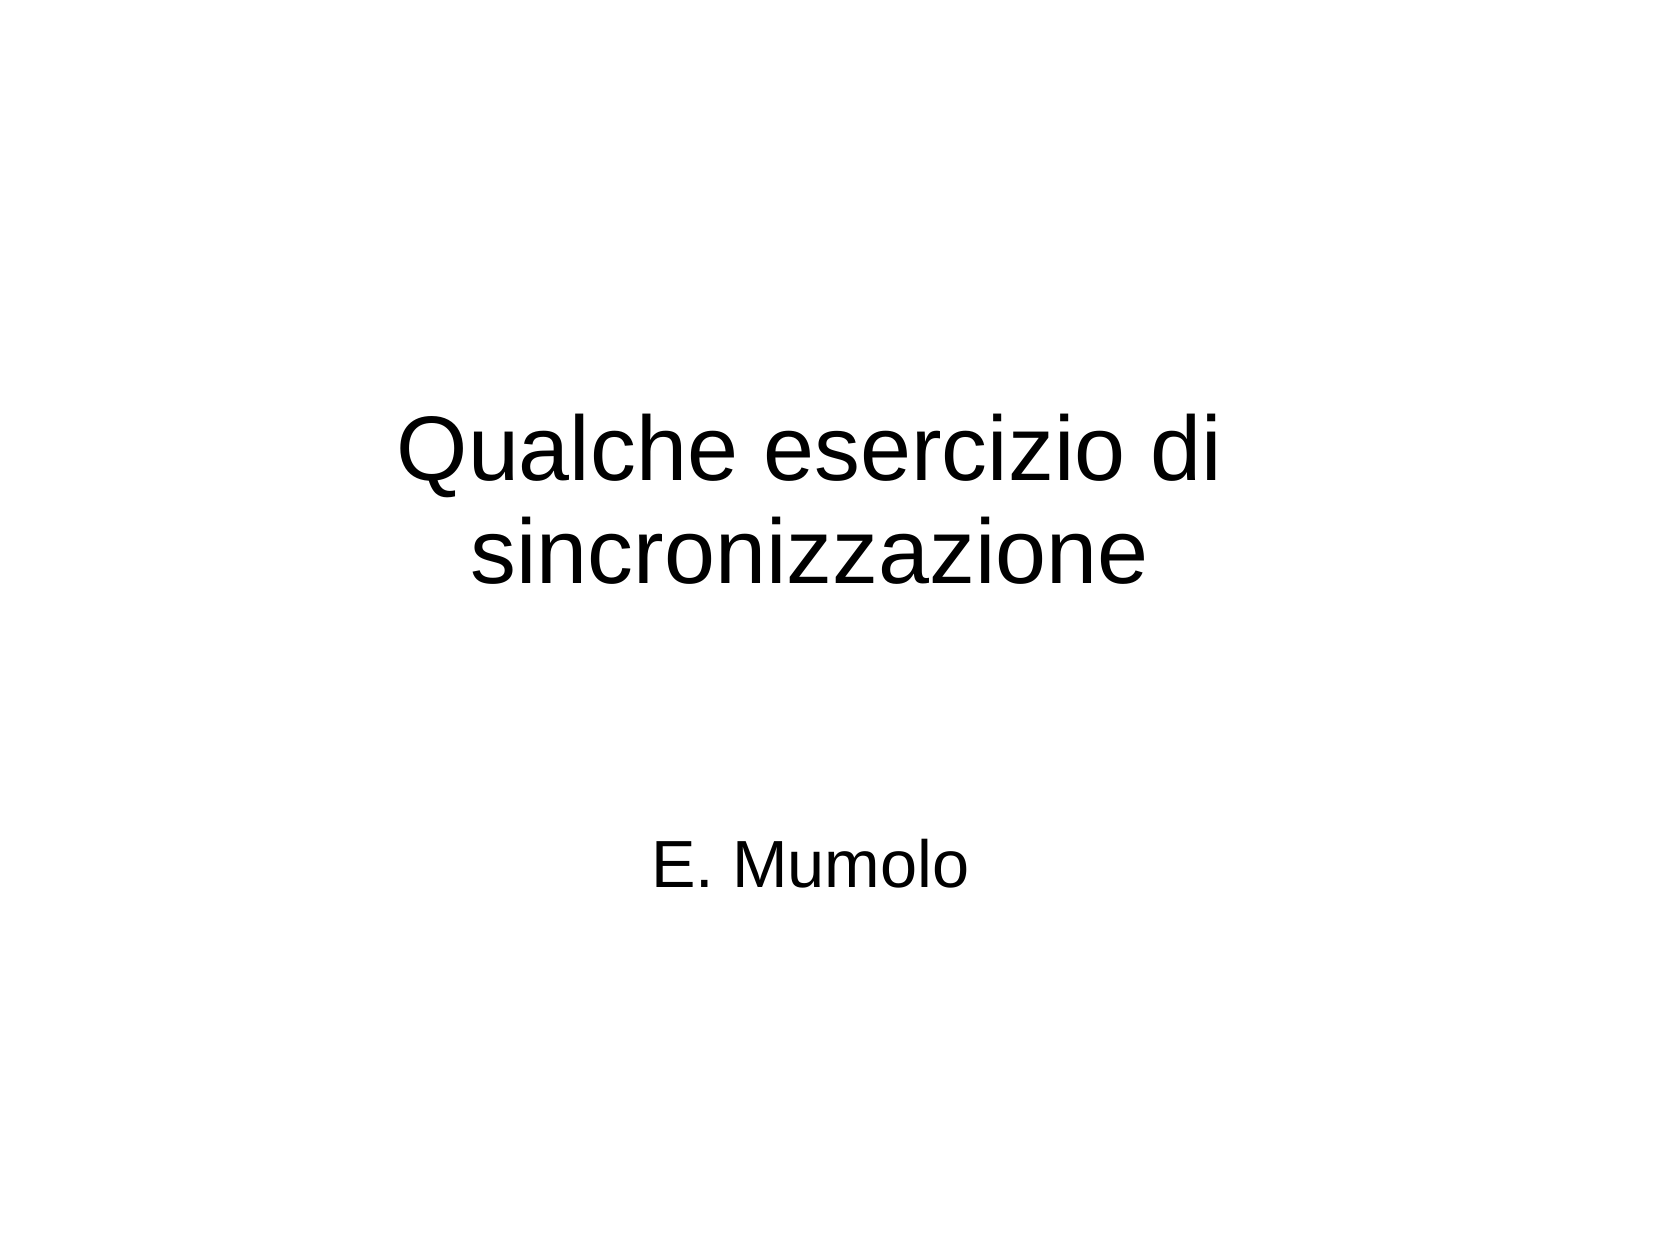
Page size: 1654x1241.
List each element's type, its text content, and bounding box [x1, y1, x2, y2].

subtitle Qualche esercizio di sincronizzazione E. Mumolo [82, 290, 1538, 1010]
